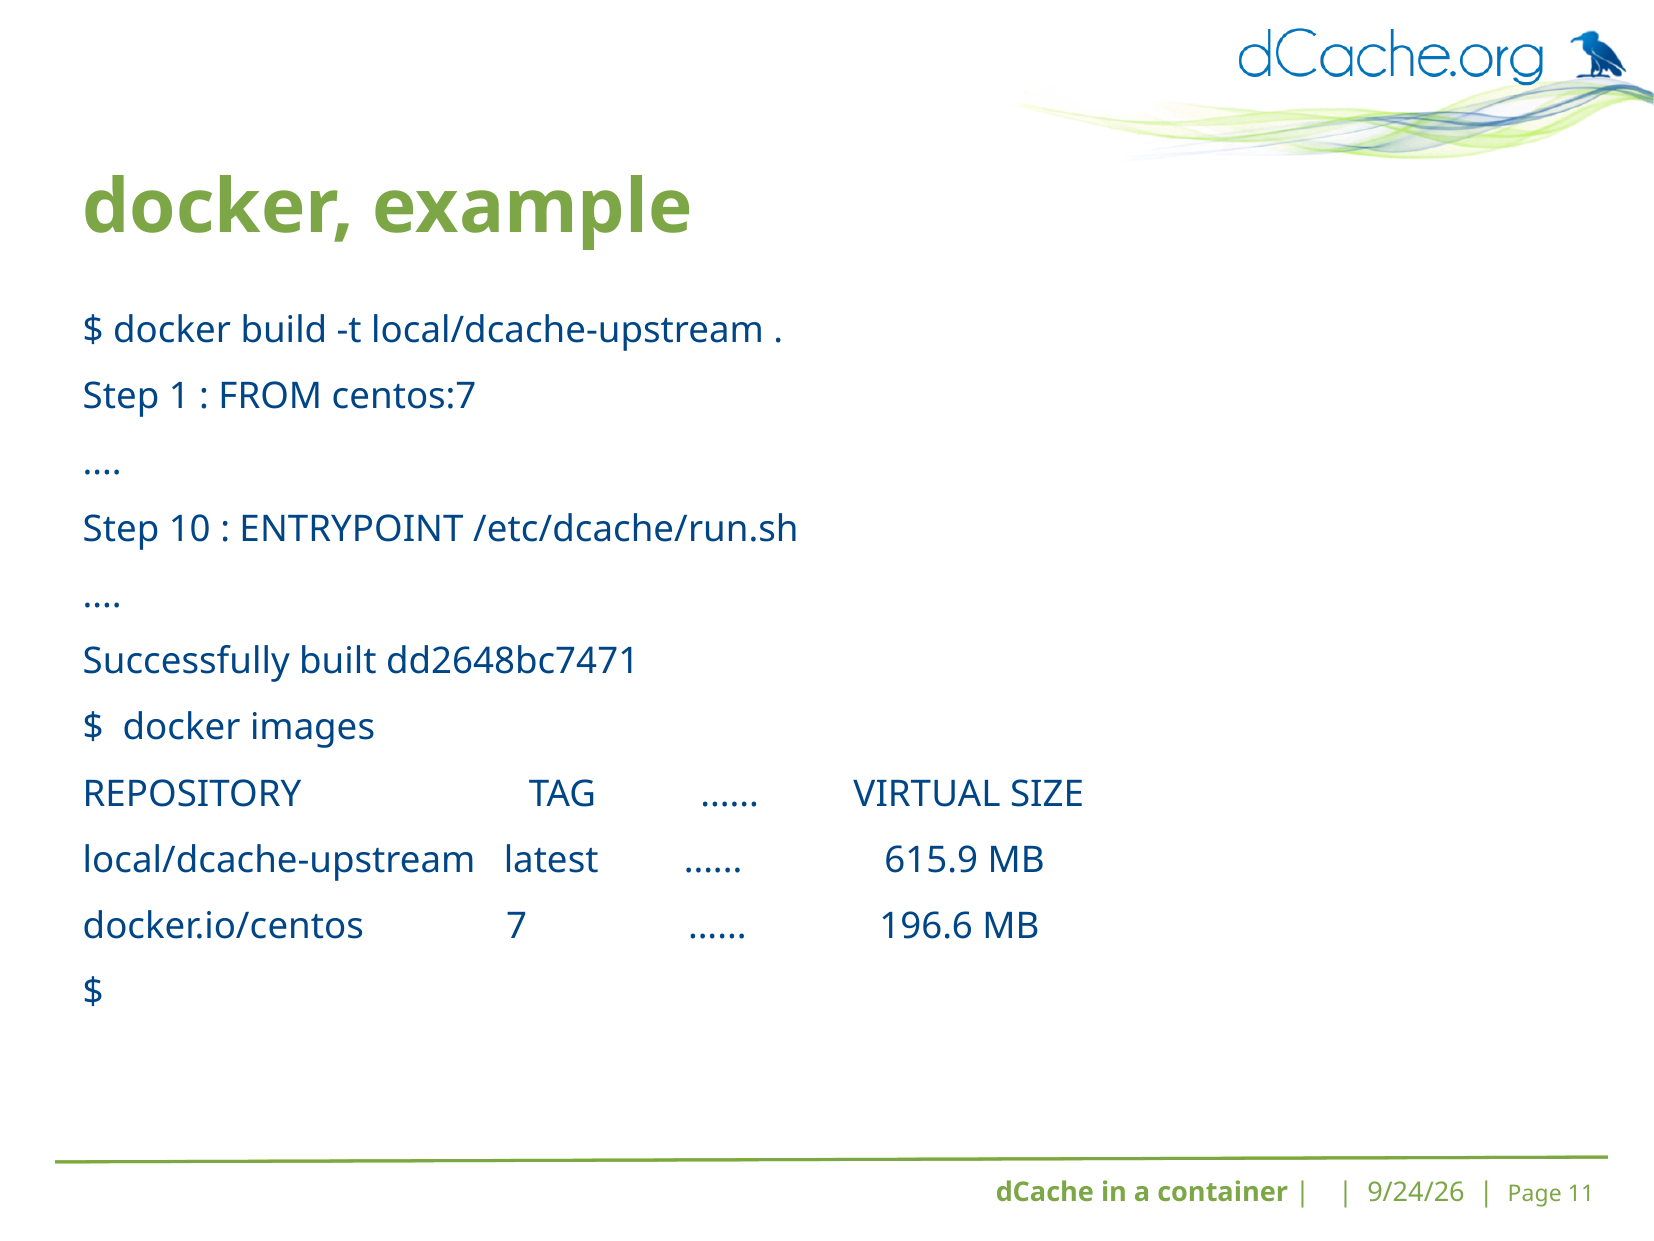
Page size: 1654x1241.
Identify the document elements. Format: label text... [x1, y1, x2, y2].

title docker, example [82, 155, 1605, 252]
list $ docker build -t local/dcache-upstream . Step 1 : FROM centos:7 .... Step 10 : ENTRYPOINT /etc/dcache/run.sh .... Successfully built dd2648bc7471 $ docker images REPOSITORY TAG ...... VIRTUAL SIZE local/dcache-upstream latest ...... 615.9 MB docker.io/centos 7 ...... 196.6 MB $ [82, 302, 1571, 1023]
picture [956, 16, 1654, 169]
